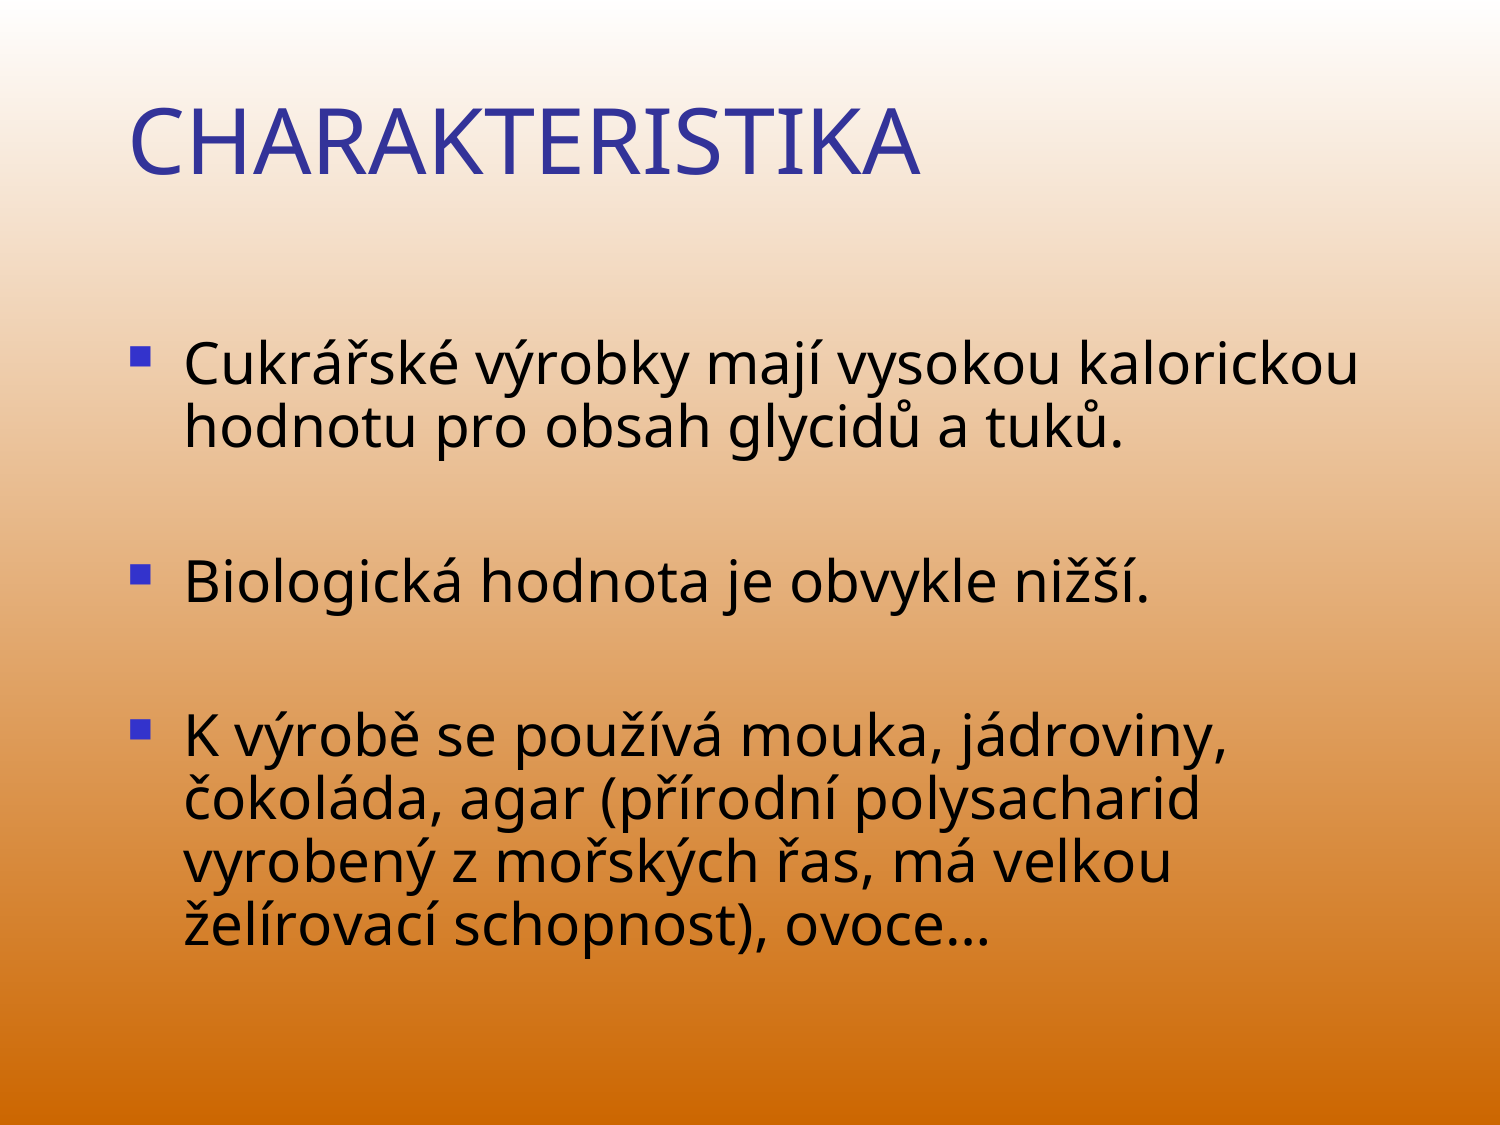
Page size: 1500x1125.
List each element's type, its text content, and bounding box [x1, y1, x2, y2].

list Cukrářské výrobky mají vysokou kalorickou hodnotu pro obsah glycidů a tuků. Biologická hodnota je obvykle nižší. K výrobě se používá mouka, jádroviny, čokoláda, agar (přírodní polysacharid vyrobený z mořských řas, má velkou želírovací schopnost), ovoce… [112, 326, 1388, 1002]
title CHARAKTERISTIKA [112, 42, 1391, 201]
